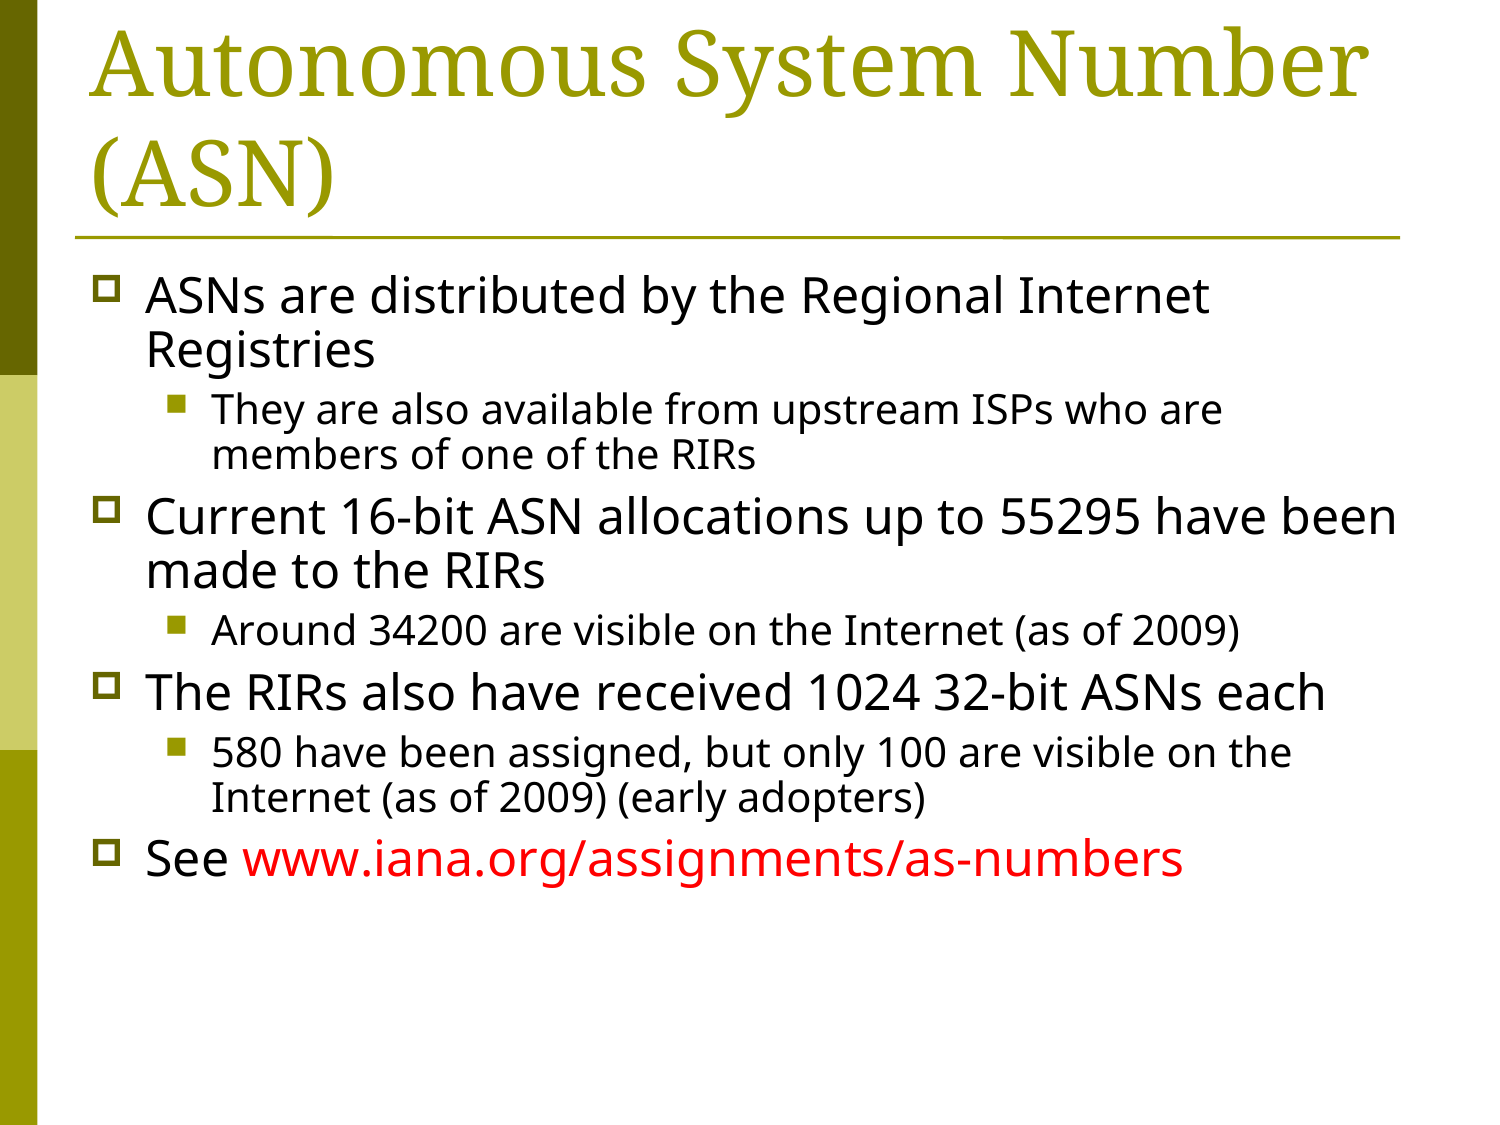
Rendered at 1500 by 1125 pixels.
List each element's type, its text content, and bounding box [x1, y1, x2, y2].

title Autonomous System Number (ASN) [75, 0, 1426, 233]
list ASNs are distributed by the Regional Internet Registries They are also available from upstream ISPs who are members of one of the RIRs Current 16-bit ASN allocations up to 55295 have been made to the RIRs Around 34200 are visible on the Internet (as of 2009) The RIRs also have received 1024 32-bit ASNs each 580 have been assigned, but only 100 are visible on the Internet (as of 2009) (early adopters) See www.iana.org/assignments/as-numbers [75, 262, 1426, 1006]
